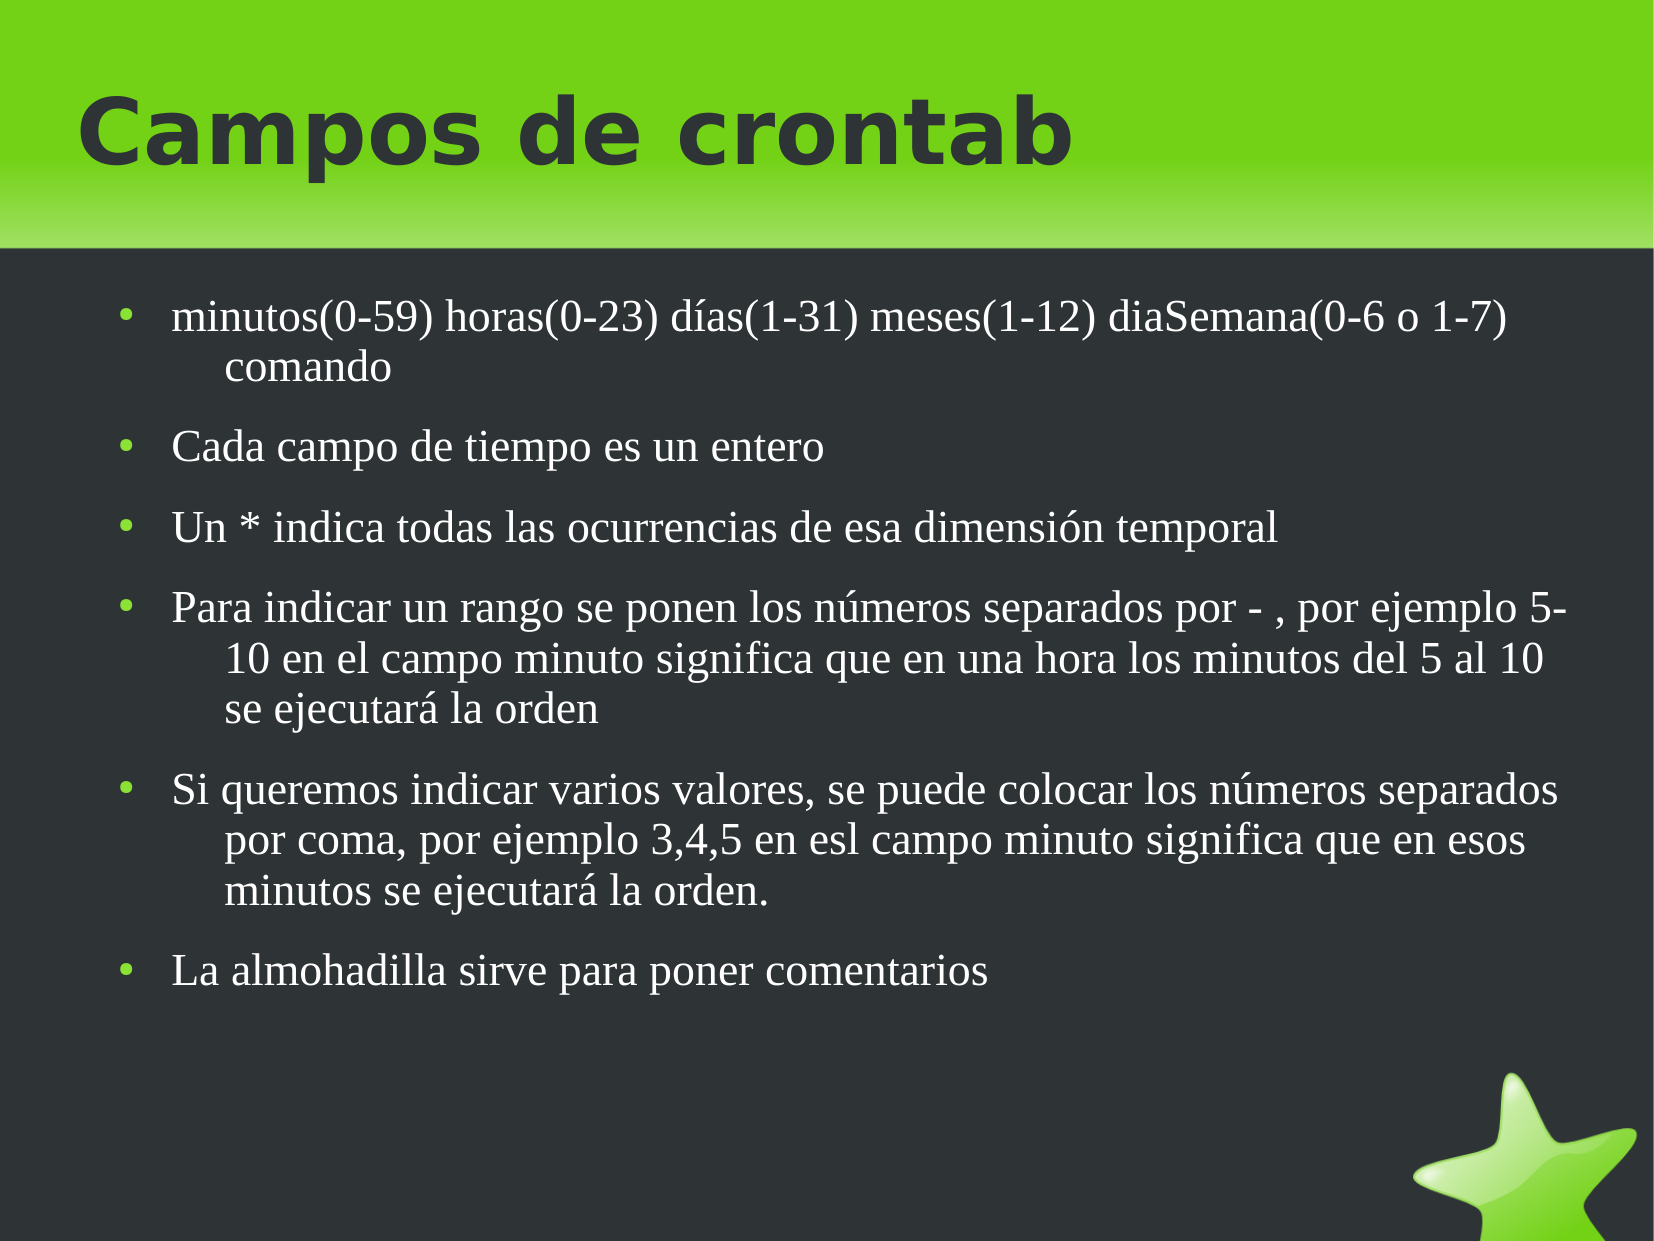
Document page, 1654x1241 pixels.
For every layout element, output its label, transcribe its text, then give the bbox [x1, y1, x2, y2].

title Campos de crontab [76, 29, 1565, 237]
picture [0, 0, 1654, 1241]
list minutos(0-59) horas(0-23) días(1-31) meses(1-12) diaSemana(0-6 o 1-7) comando Cada campo de tiempo es un entero Un * indica todas las ocurrencias de esa dimensión temporal Para indicar un rango se ponen los números separados por - , por ejemplo 5-10 en el campo minuto significa que en una hora los minutos del 5 al 10 se ejecutará la orden Si queremos indicar varios valores, se puede colocar los números separados por coma, por ejemplo 3,4,5 en esl campo minuto significa que en esos minutos se ejecutará la orden. La almohadilla sirve para poner comentarios [82, 290, 1571, 1049]
